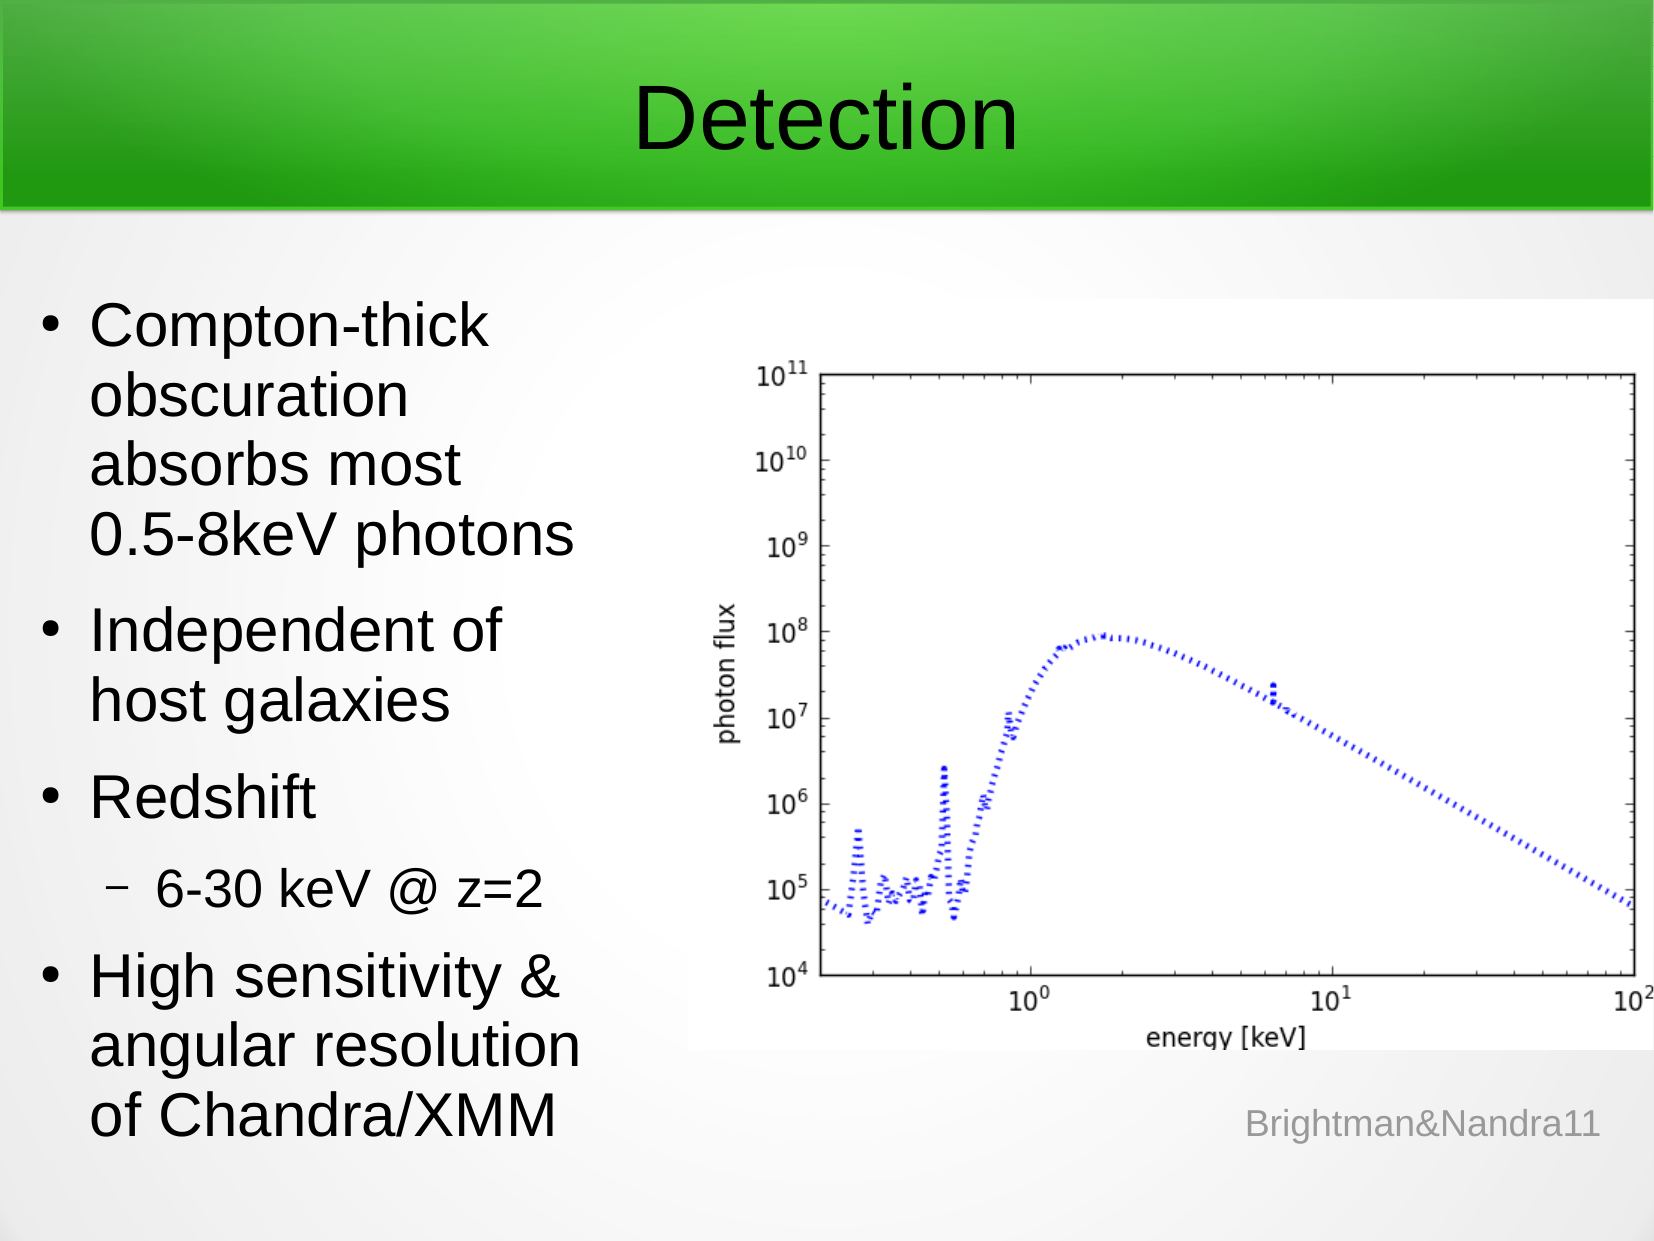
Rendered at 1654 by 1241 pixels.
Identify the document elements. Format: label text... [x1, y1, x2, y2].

text_box Brightman&Nandra11 [1230, 1095, 1621, 1152]
list Compton-thick obscuration absorbs most 0.5-8keV photons Independent of host galaxies Redshift 6-30 keV @ z=2 High sensitivity & angular resolution of Chandra/XMM [23, 290, 646, 1156]
picture [688, 299, 1654, 1050]
title Detection [82, 47, 1571, 189]
